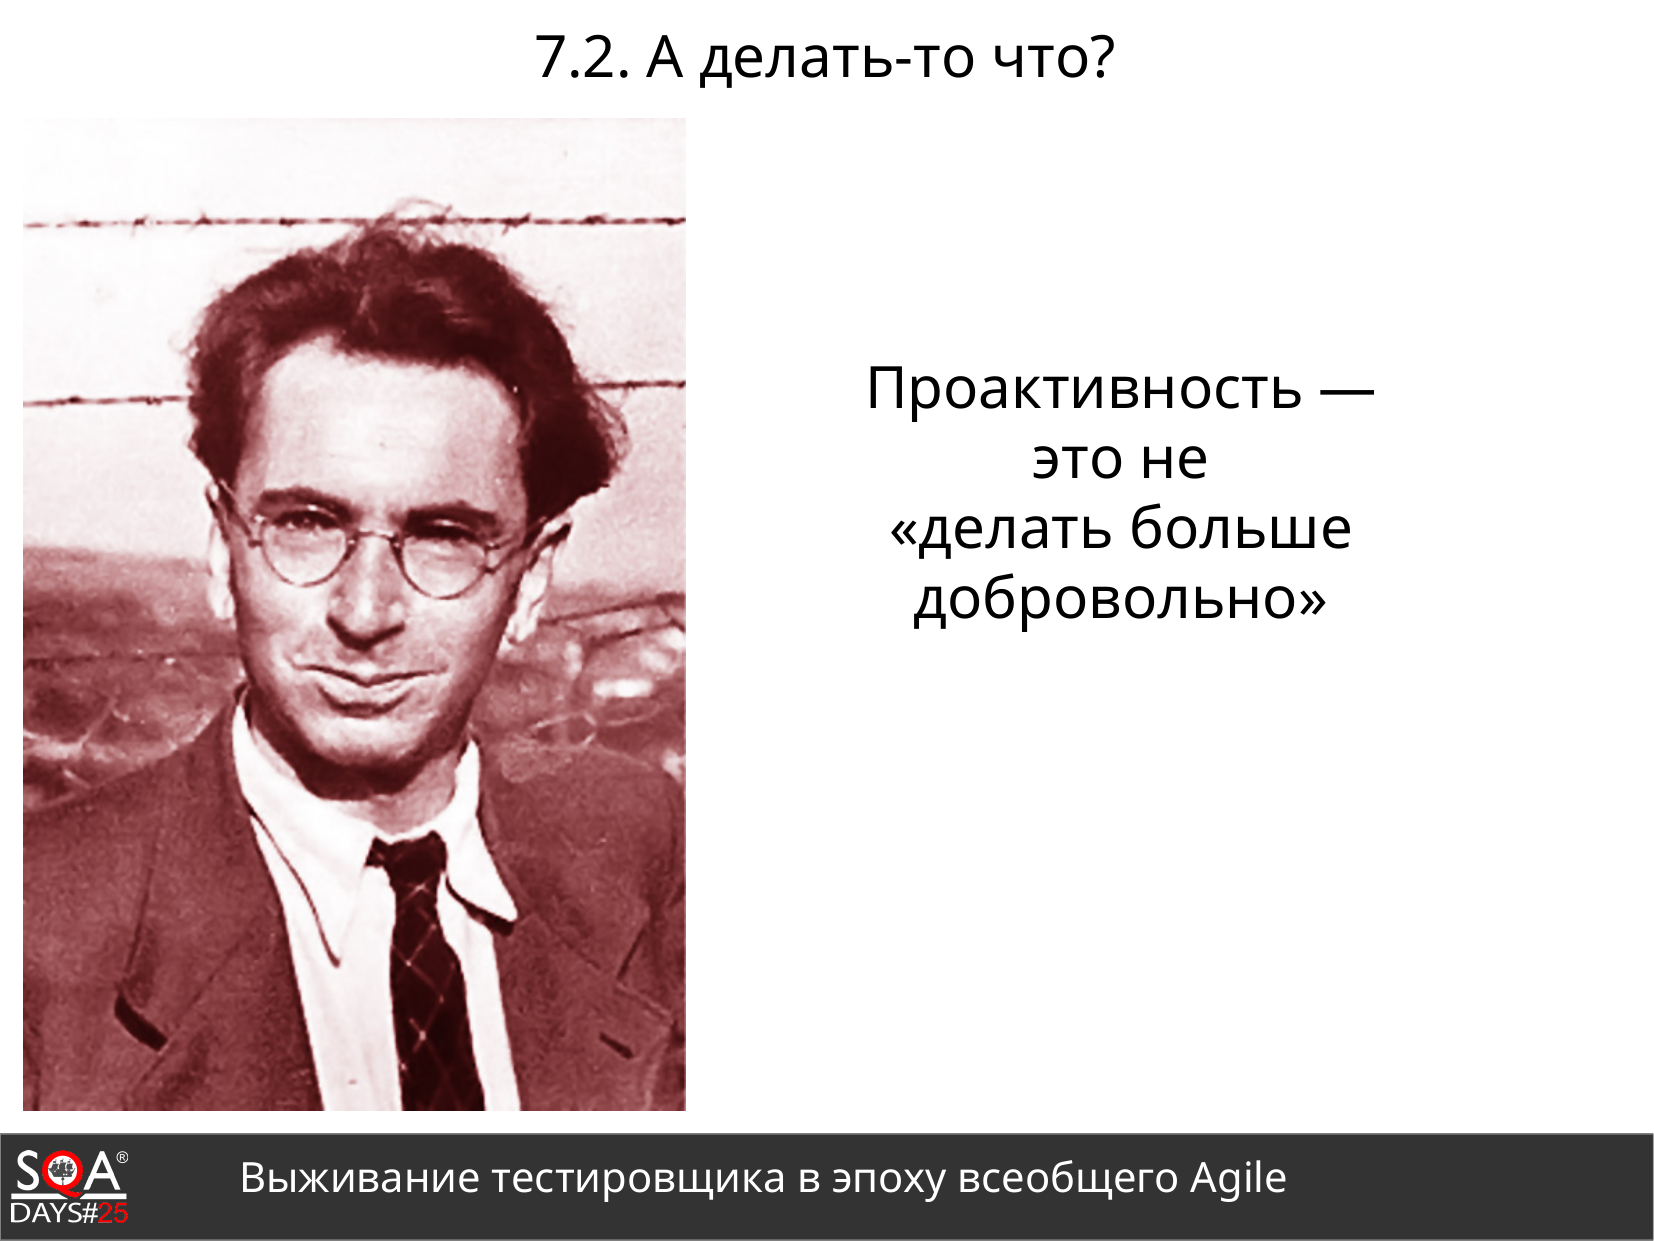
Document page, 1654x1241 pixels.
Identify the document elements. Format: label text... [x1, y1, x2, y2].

text_box 7.2. А делать-то что? [519, 11, 1135, 97]
text_box Выживание тестировщика в эпоху всеобщего Agile [224, 1145, 1607, 1229]
text_box Проактивность — это не «делать больше добровольно» [850, 343, 1489, 638]
picture [11, 1150, 128, 1223]
picture [23, 118, 686, 1111]
text_box [0, 1133, 1654, 1241]
